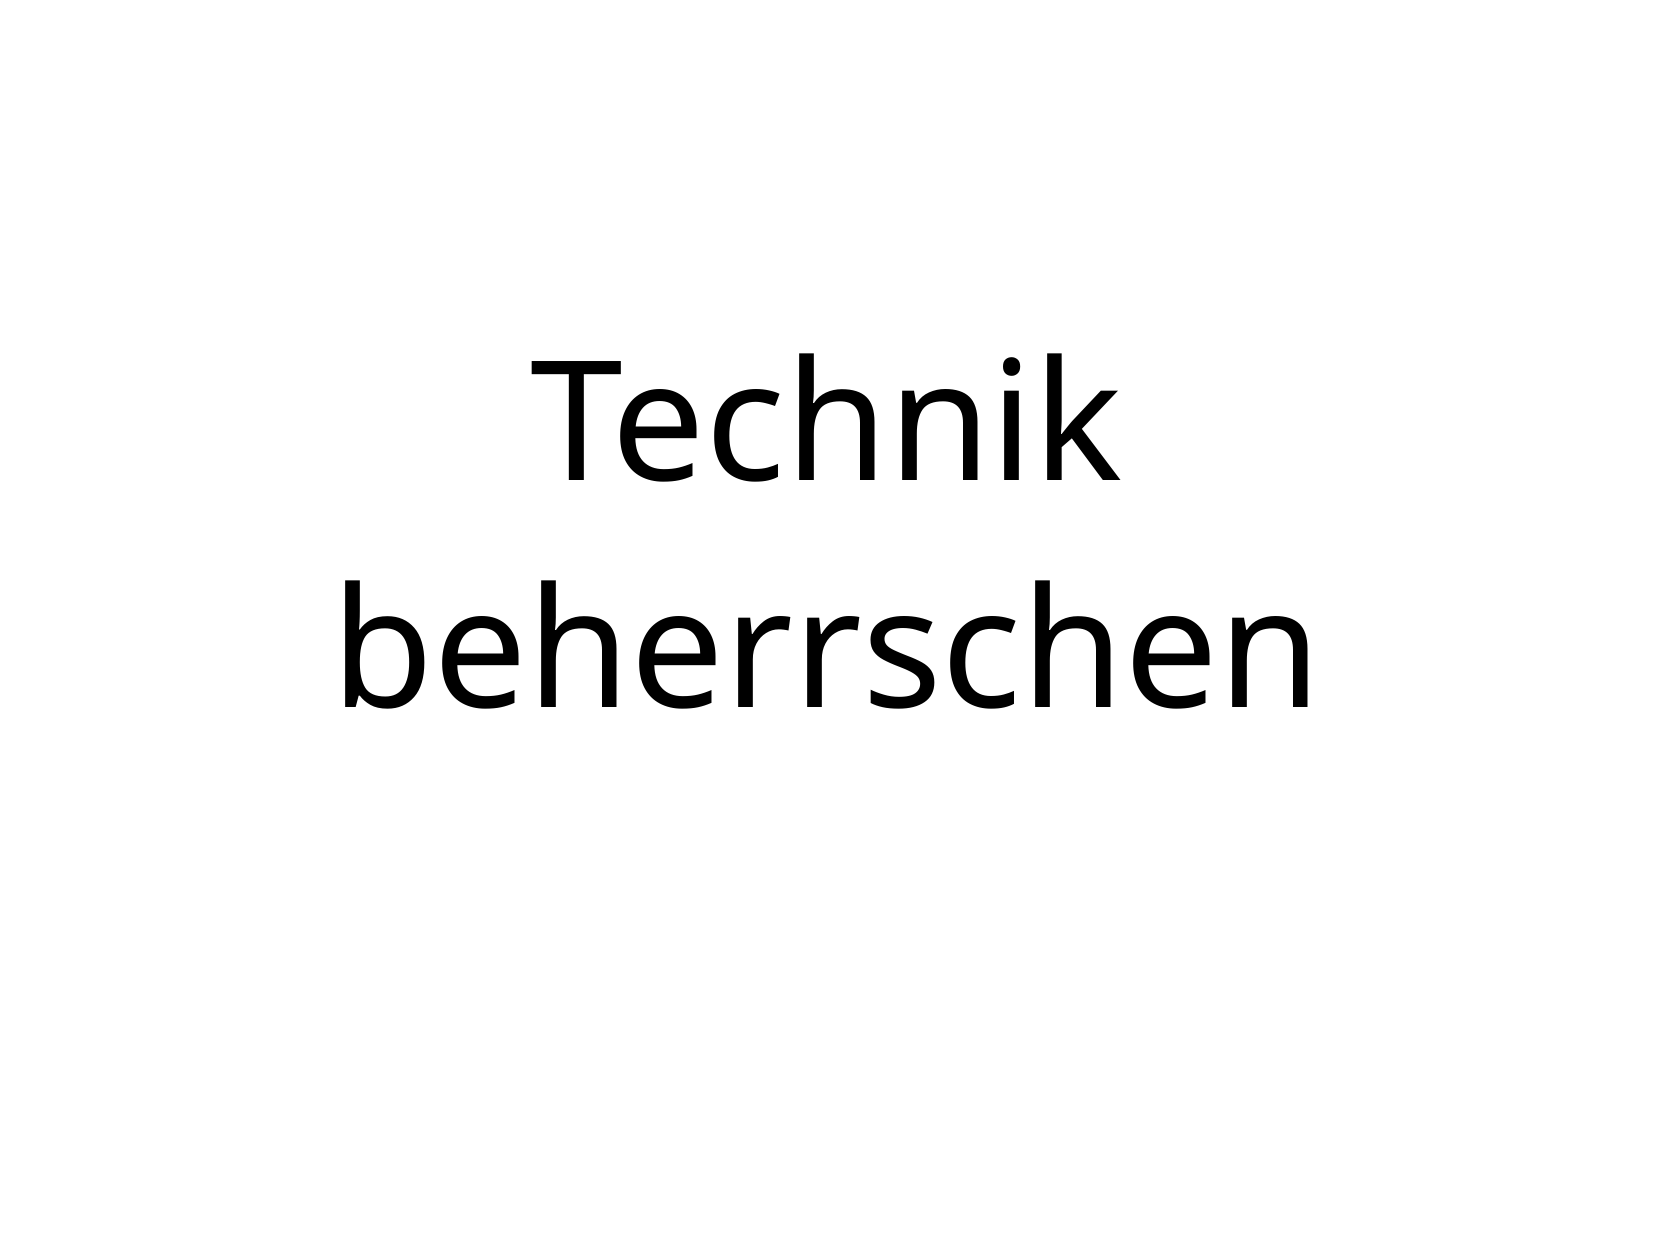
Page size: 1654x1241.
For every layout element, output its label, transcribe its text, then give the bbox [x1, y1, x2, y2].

subtitle Technik beherrschen [82, 49, 1571, 1010]
